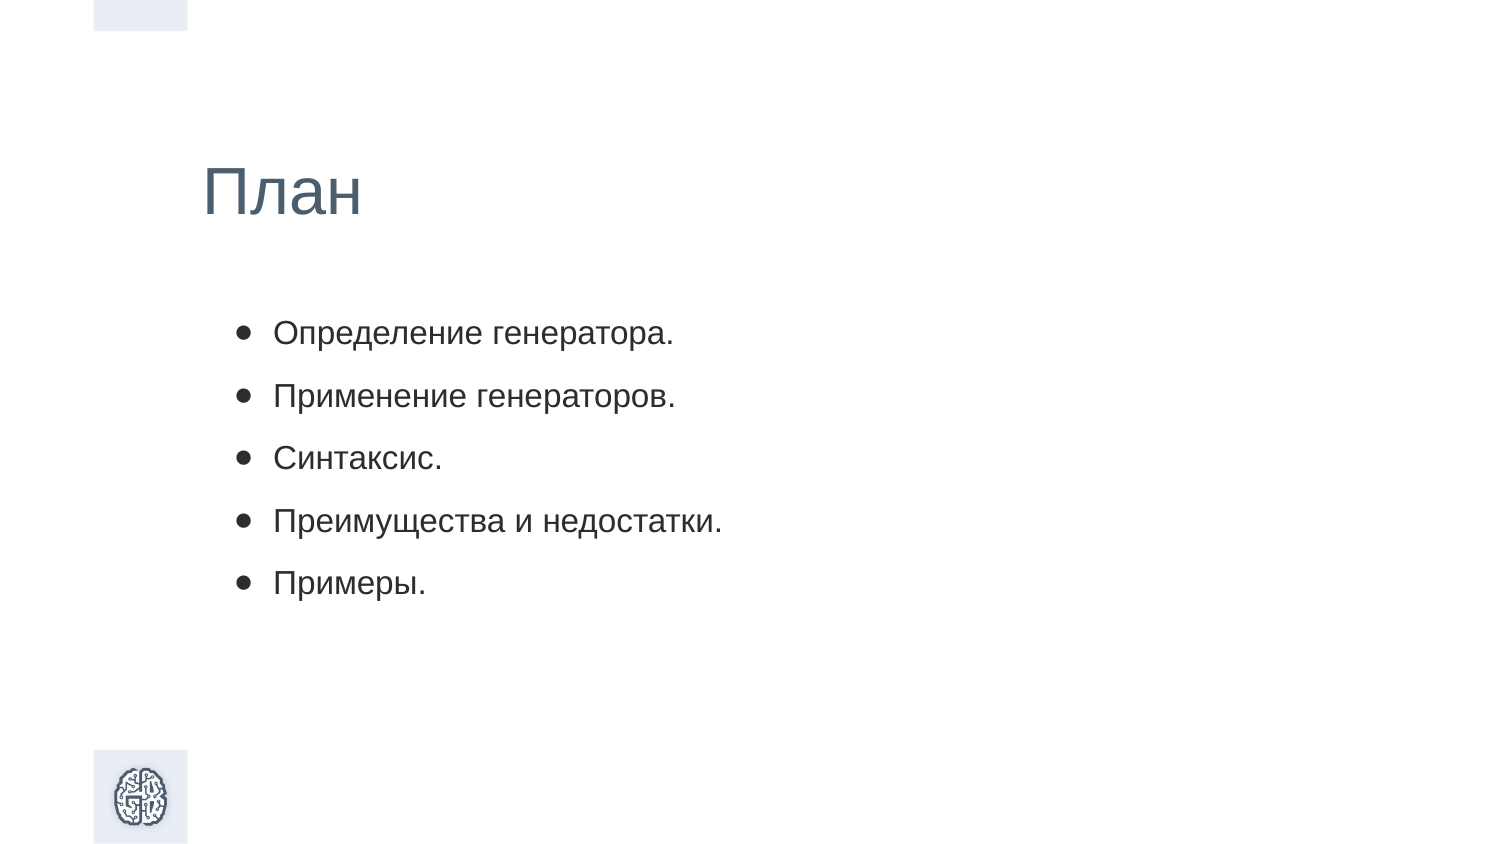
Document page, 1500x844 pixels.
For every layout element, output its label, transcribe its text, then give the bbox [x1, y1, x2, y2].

text_box Синтаксис. [187, 409, 1312, 472]
text_box Преимущества и недостатки. [187, 472, 1312, 534]
picture [106, 760, 175, 834]
text_box План [187, 93, 1312, 282]
text_box Применение генераторов. [187, 358, 1312, 409]
text_box Определение генератора. [187, 284, 1312, 358]
text_box Примеры. [187, 534, 1312, 608]
